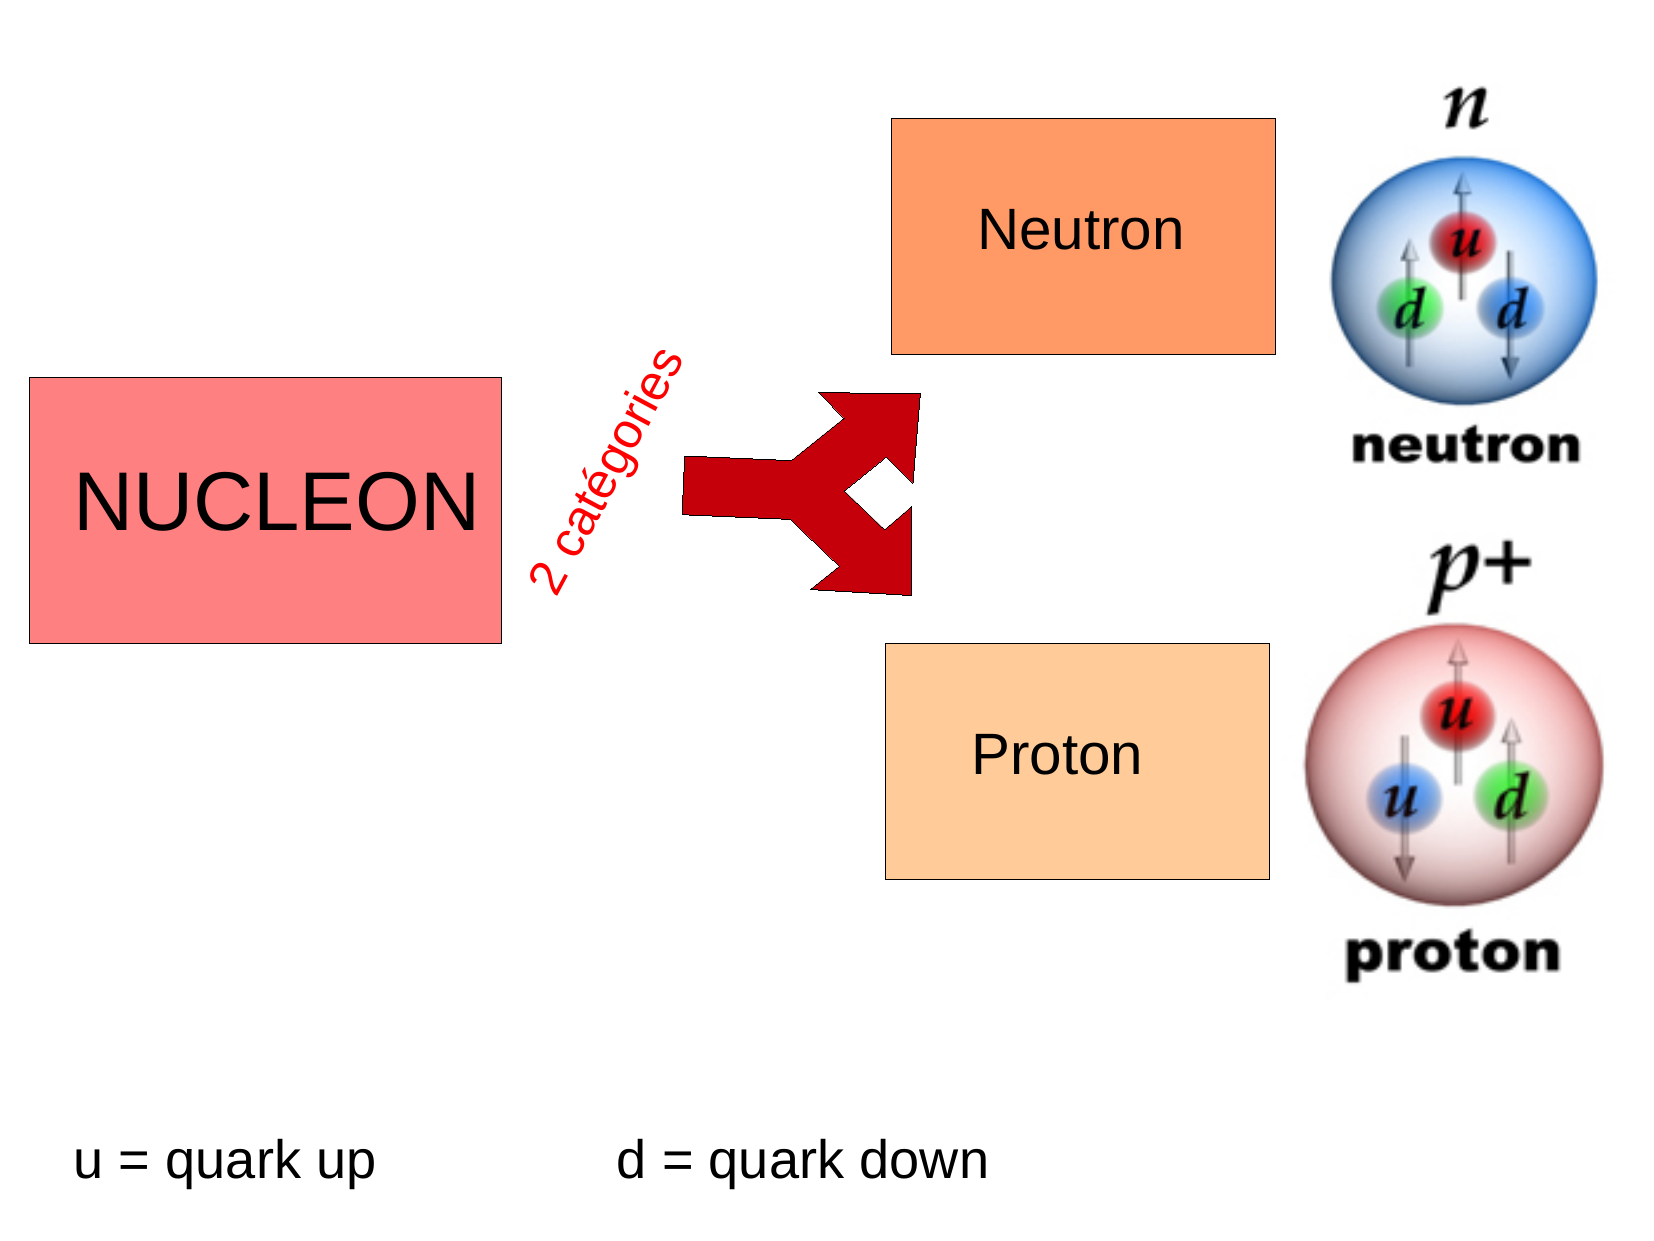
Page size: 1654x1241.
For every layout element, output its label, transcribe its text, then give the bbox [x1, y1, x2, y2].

text_box [682, 392, 921, 596]
text_box u = quark up d = quark down [59, 1122, 1093, 1198]
picture [1322, 82, 1636, 497]
text_box NUCLEON [59, 447, 502, 556]
text_box [29, 377, 502, 644]
text_box Proton [956, 714, 1223, 795]
text_box 2 catégories [503, 319, 709, 621]
picture [1281, 531, 1636, 1004]
text_box Neutron [962, 188, 1229, 269]
text_box [891, 118, 1276, 355]
text_box [885, 643, 1270, 880]
